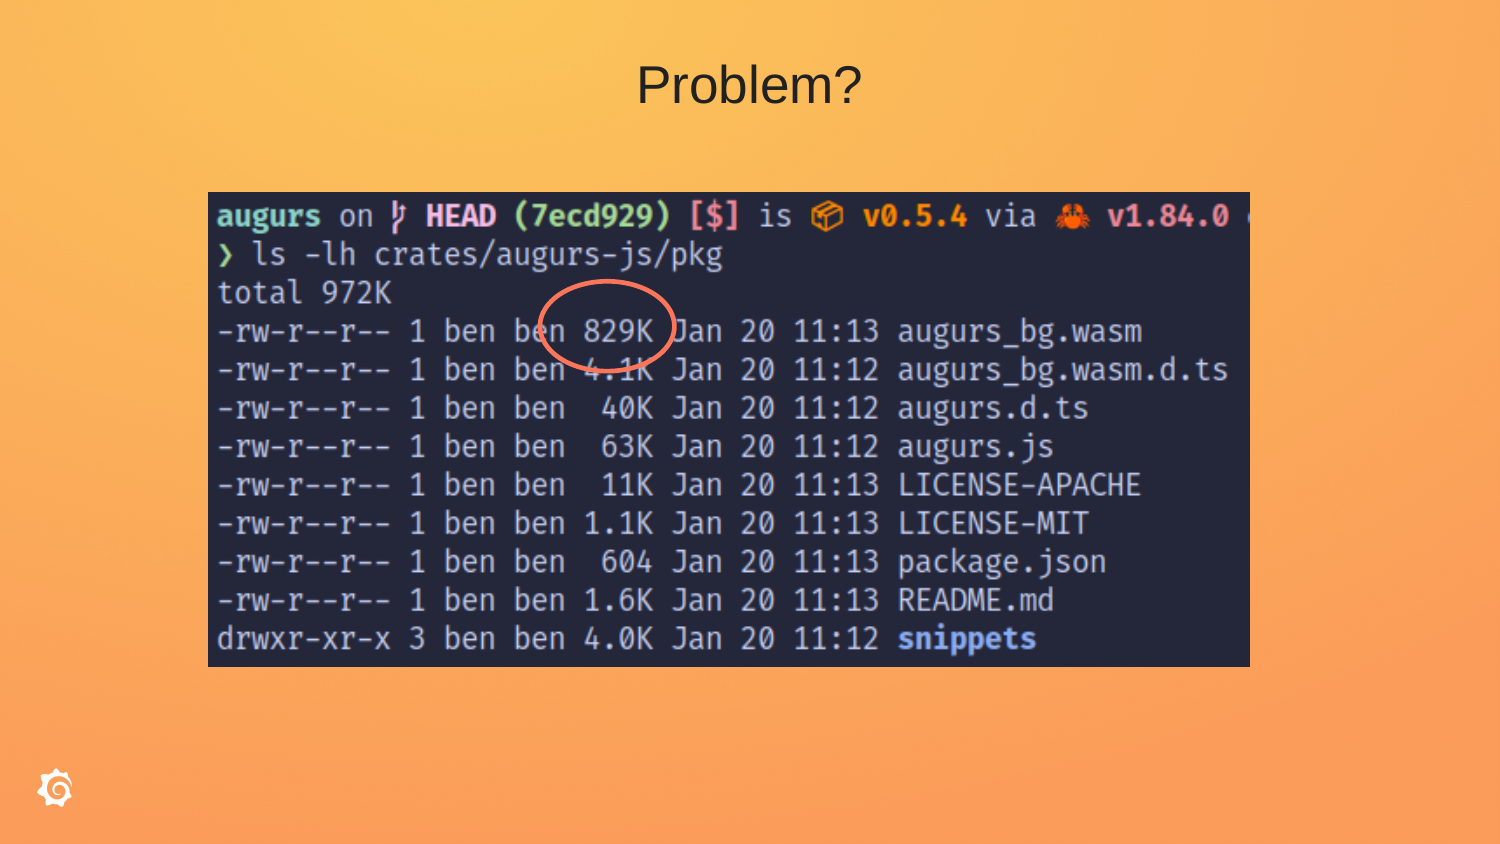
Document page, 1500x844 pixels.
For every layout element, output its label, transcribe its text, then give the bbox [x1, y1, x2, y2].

title Problem? [51, 35, 1449, 130]
picture [0, 0, 1500, 844]
